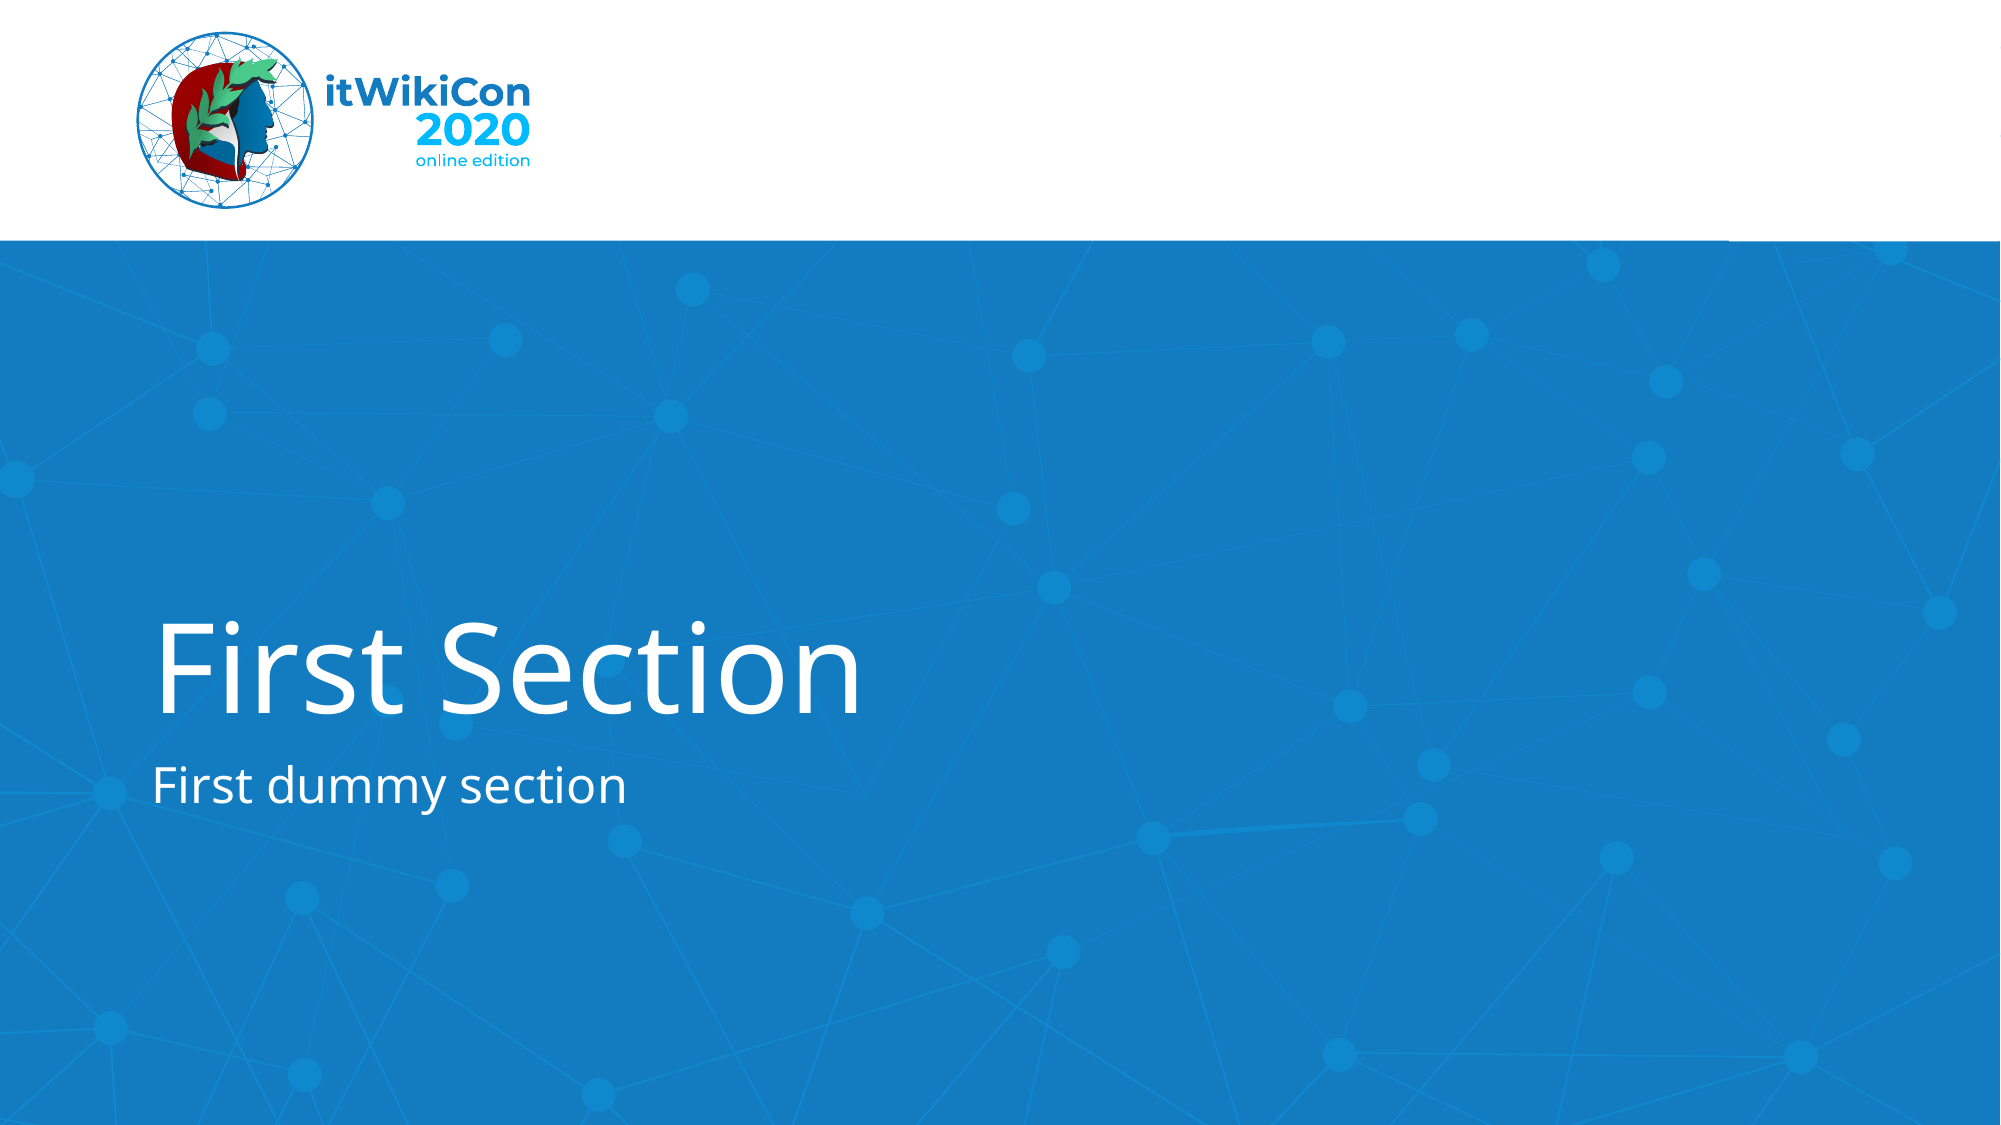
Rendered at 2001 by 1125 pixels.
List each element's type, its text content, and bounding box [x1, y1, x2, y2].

title First Section [136, 280, 1862, 749]
list First dummy section [136, 752, 1862, 999]
